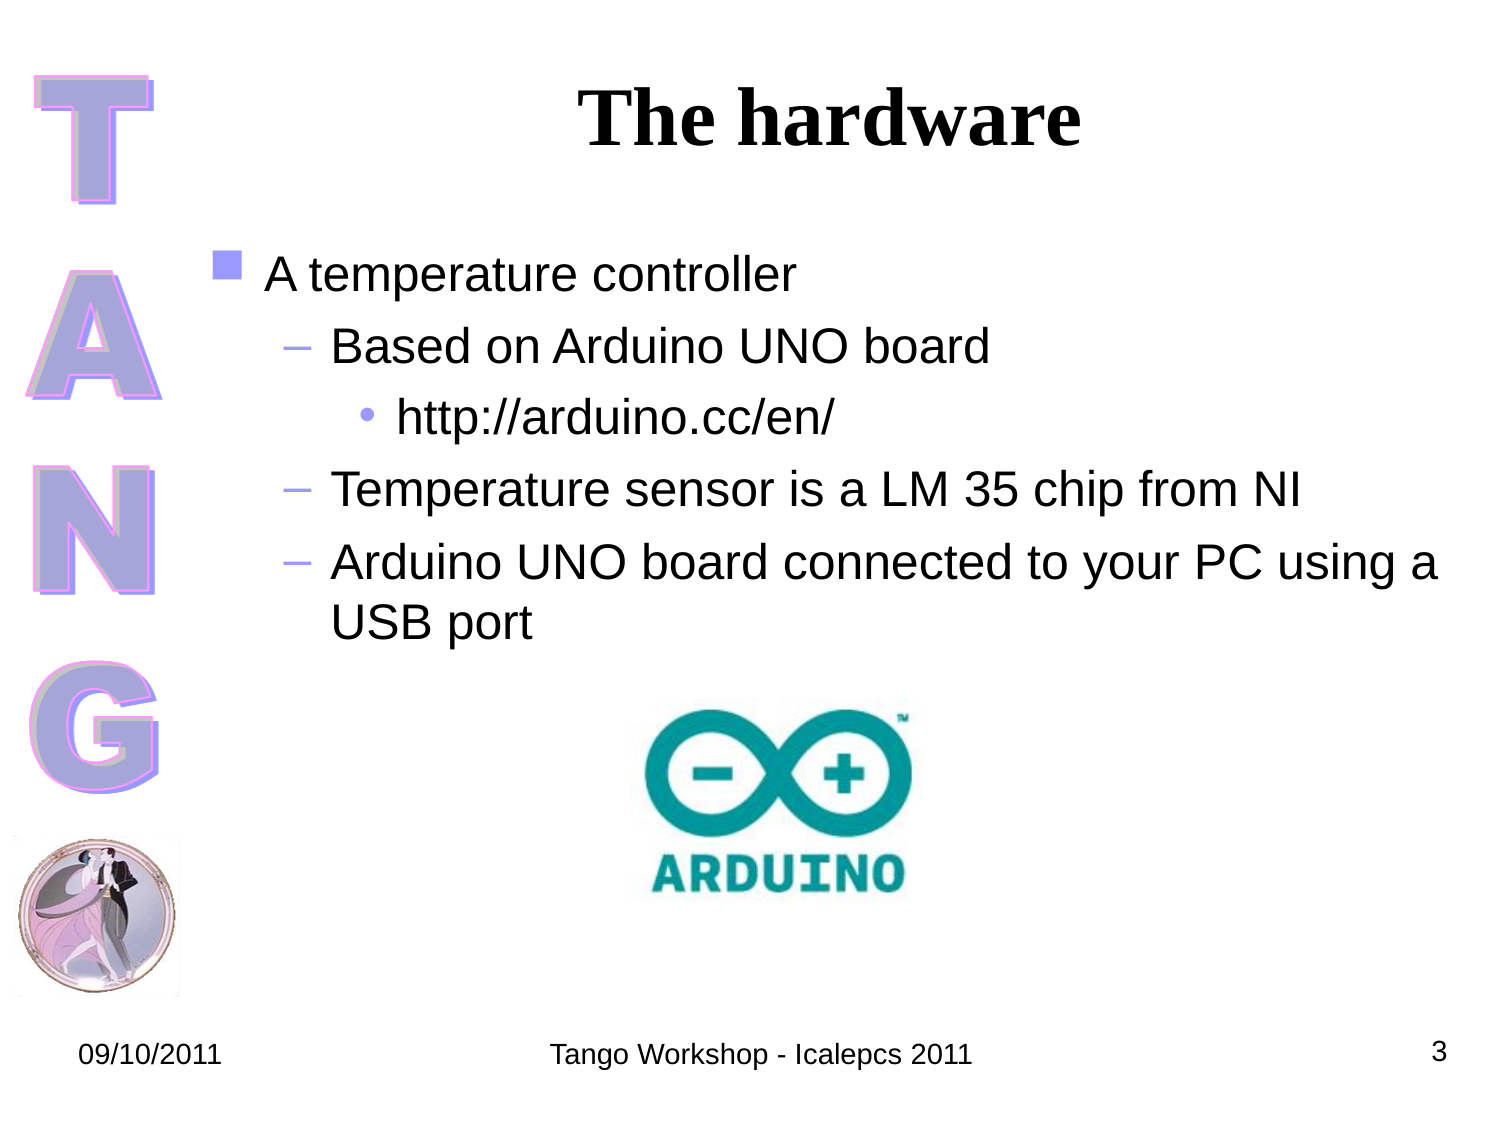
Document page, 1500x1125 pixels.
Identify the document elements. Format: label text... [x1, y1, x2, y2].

list A temperature controller Based on Arduino UNO board http://arduino.cc/en/ Temperature sensor is a LM 35 chip from NI Arduino UNO board connected to your PC using a USB port [193, 233, 1469, 997]
picture [13, 74, 184, 1001]
picture [631, 699, 923, 921]
title The hardware [192, 44, 1468, 180]
